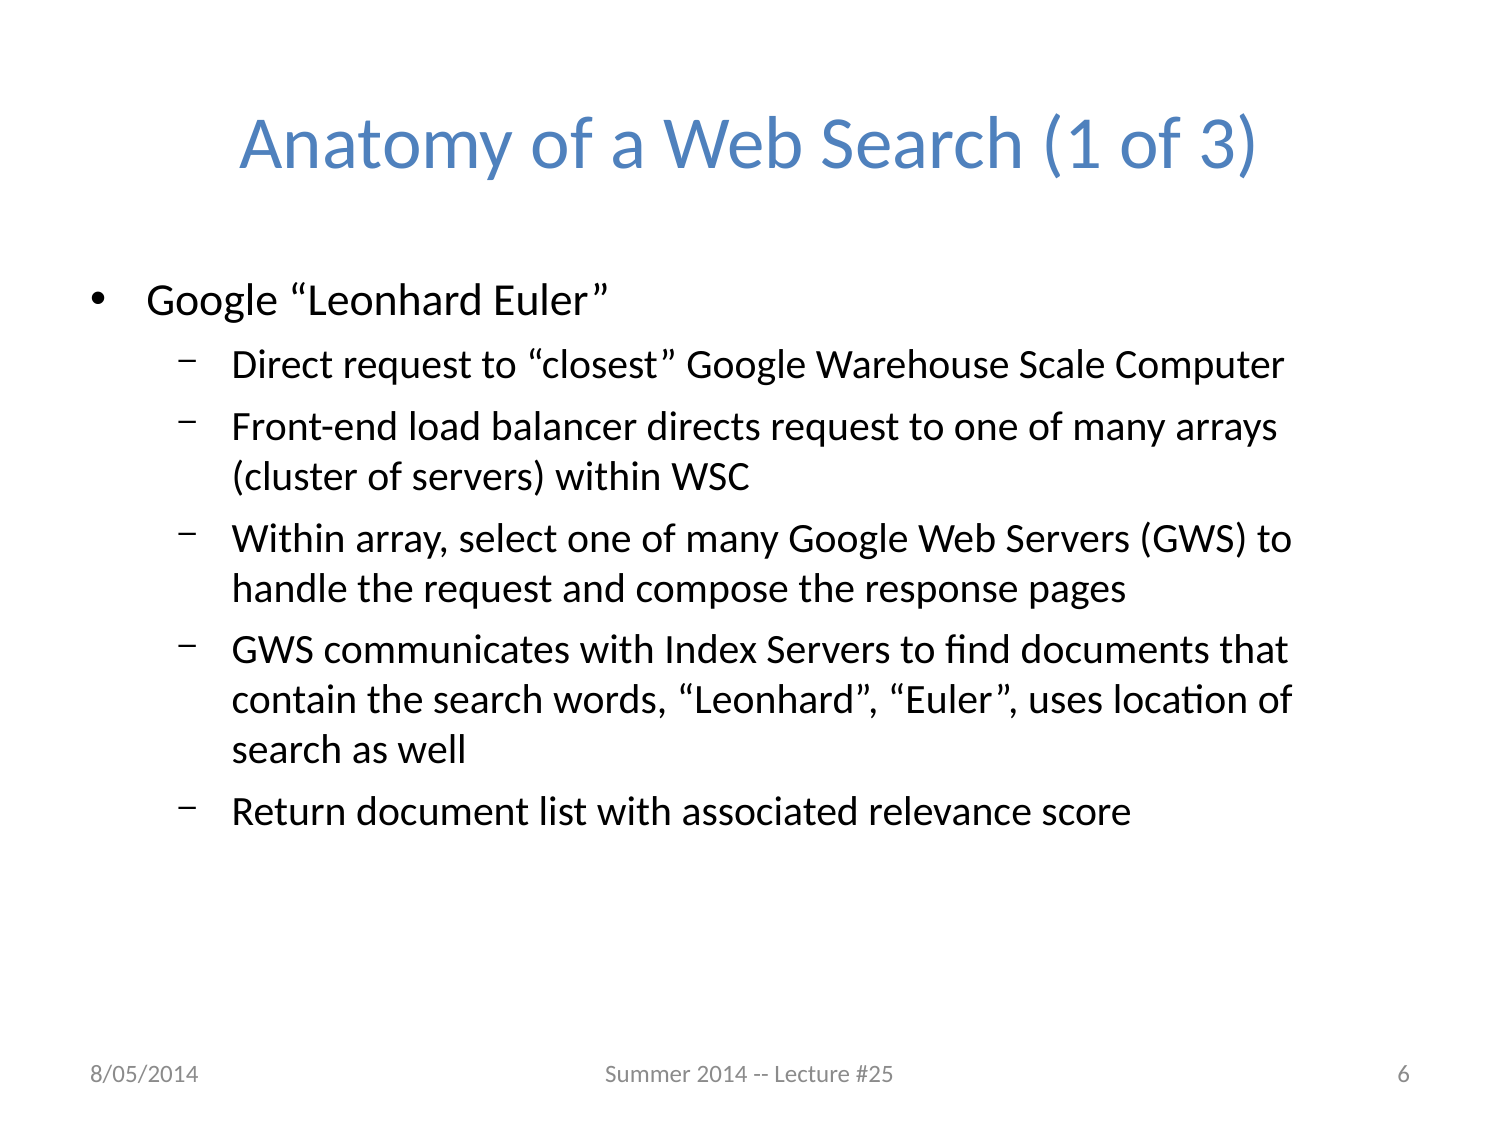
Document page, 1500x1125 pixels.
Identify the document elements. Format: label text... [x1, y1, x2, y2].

footer Summer 2014 -- Lecture #25 [512, 1042, 988, 1103]
list Google “Leonhard Euler” Direct request to “closest” Google Warehouse Scale Computer Front-end load balancer directs request to one of many arrays (cluster of servers) within WSC Within array, select one of many Google Web Servers (GWS) to handle the request and compose the response pages GWS communicates with Index Servers to find documents that contain the search words, “Leonhard”, “Euler”, uses location of search as well Return document list with associated relevance score [75, 262, 1425, 1073]
slide_number <number> [1074, 1042, 1425, 1103]
slide_number 8/05/2014 [75, 1042, 425, 1103]
title Anatomy of a Web Search (1 of 3) [75, 45, 1425, 233]
